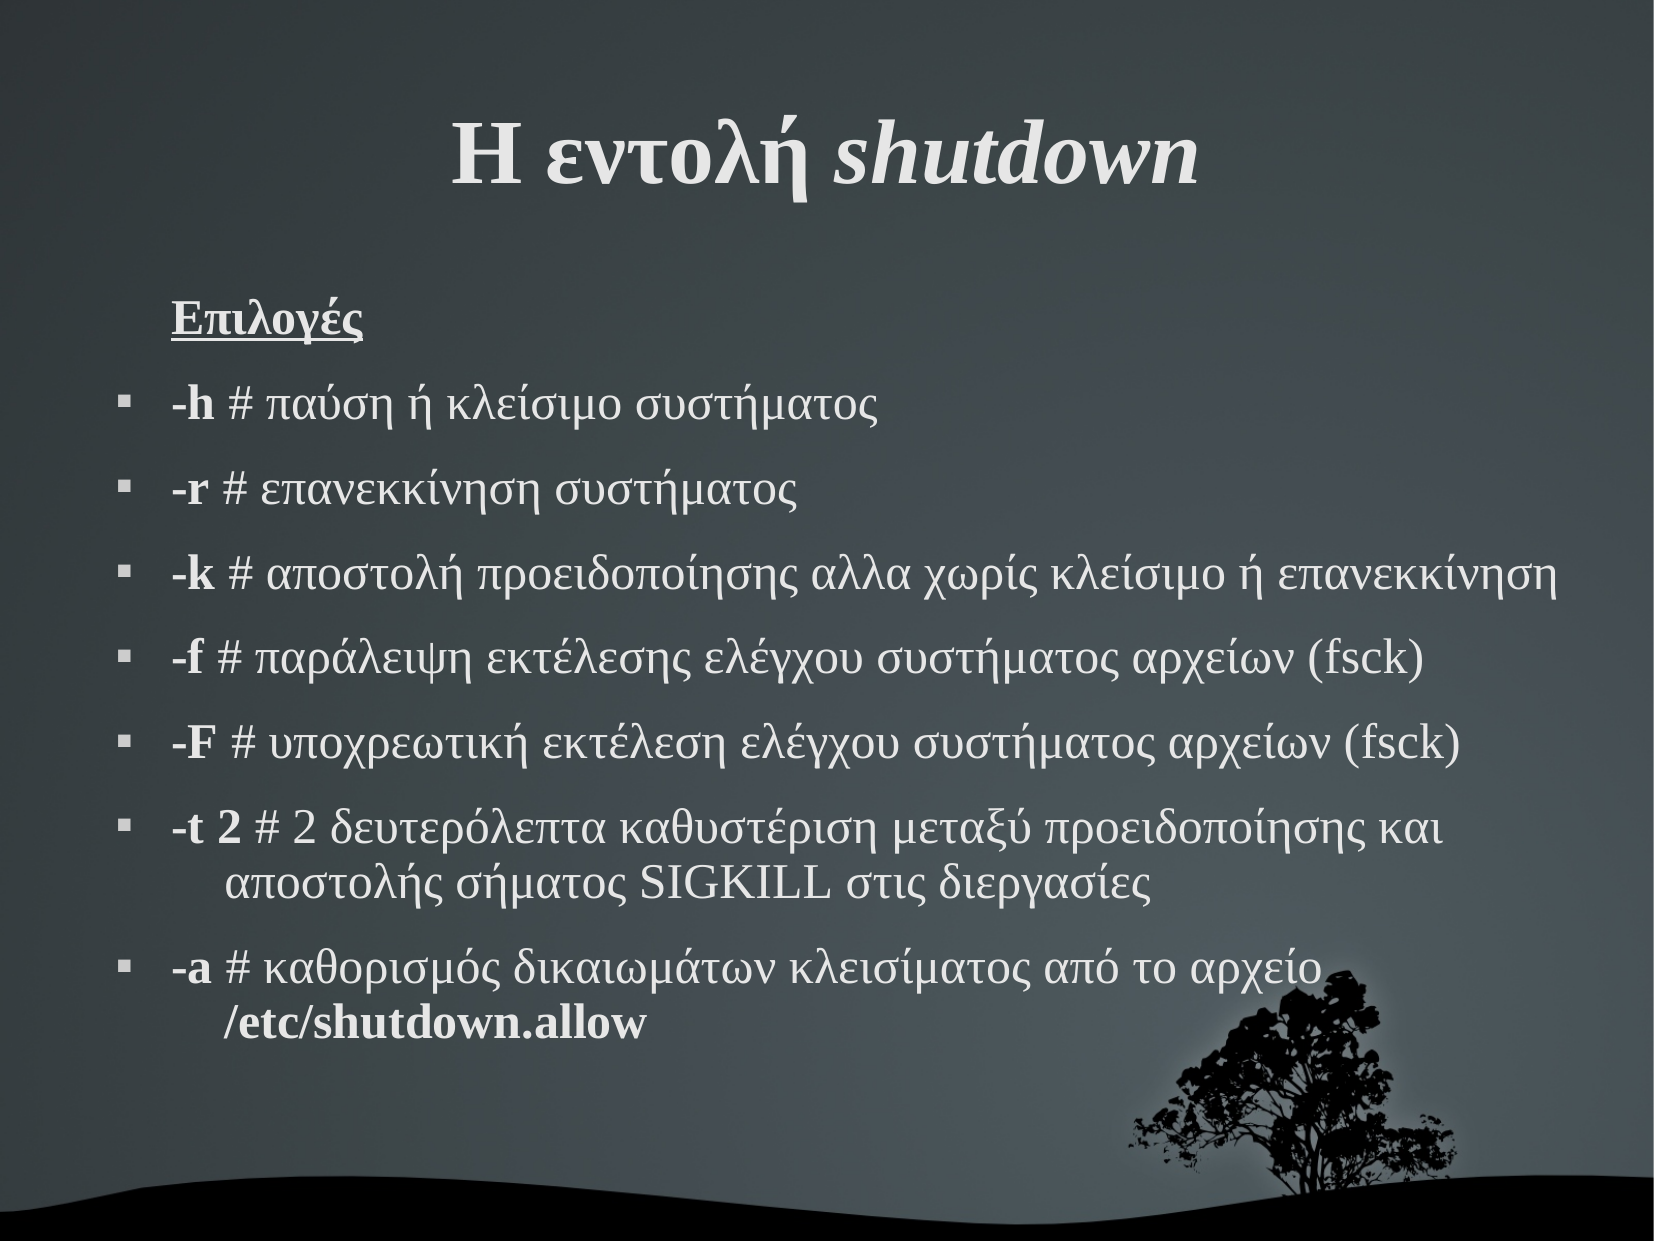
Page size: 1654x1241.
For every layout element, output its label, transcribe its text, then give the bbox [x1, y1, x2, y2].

title Η εντολή shutdown [82, 49, 1571, 257]
list Επιλογές -h # παύση ή κλείσιμο συστήματος -r # επανεκκίνηση συστήματος -k # αποστολή προειδοποίησης αλλα χωρίς κλείσιμο ή επανεκκίνηση -f # παράλειψη εκτέλεσης ελέγχου συστήματος αρχείων (fsck) -F # υποχρεωτική εκτέλεση ελέγχου συστήματος αρχείων (fsck) -t 2 # 2 δευτερόλεπτα καθυστέριση μεταξύ προειδοποίησης και αποστολής σήματος SIGKILL στις διεργασίες -a # καθορισμός δικαιωμάτων κλεισίματος από το αρχείο /etc/shutdown.allow [82, 290, 1571, 1145]
picture [0, 0, 1654, 1241]
